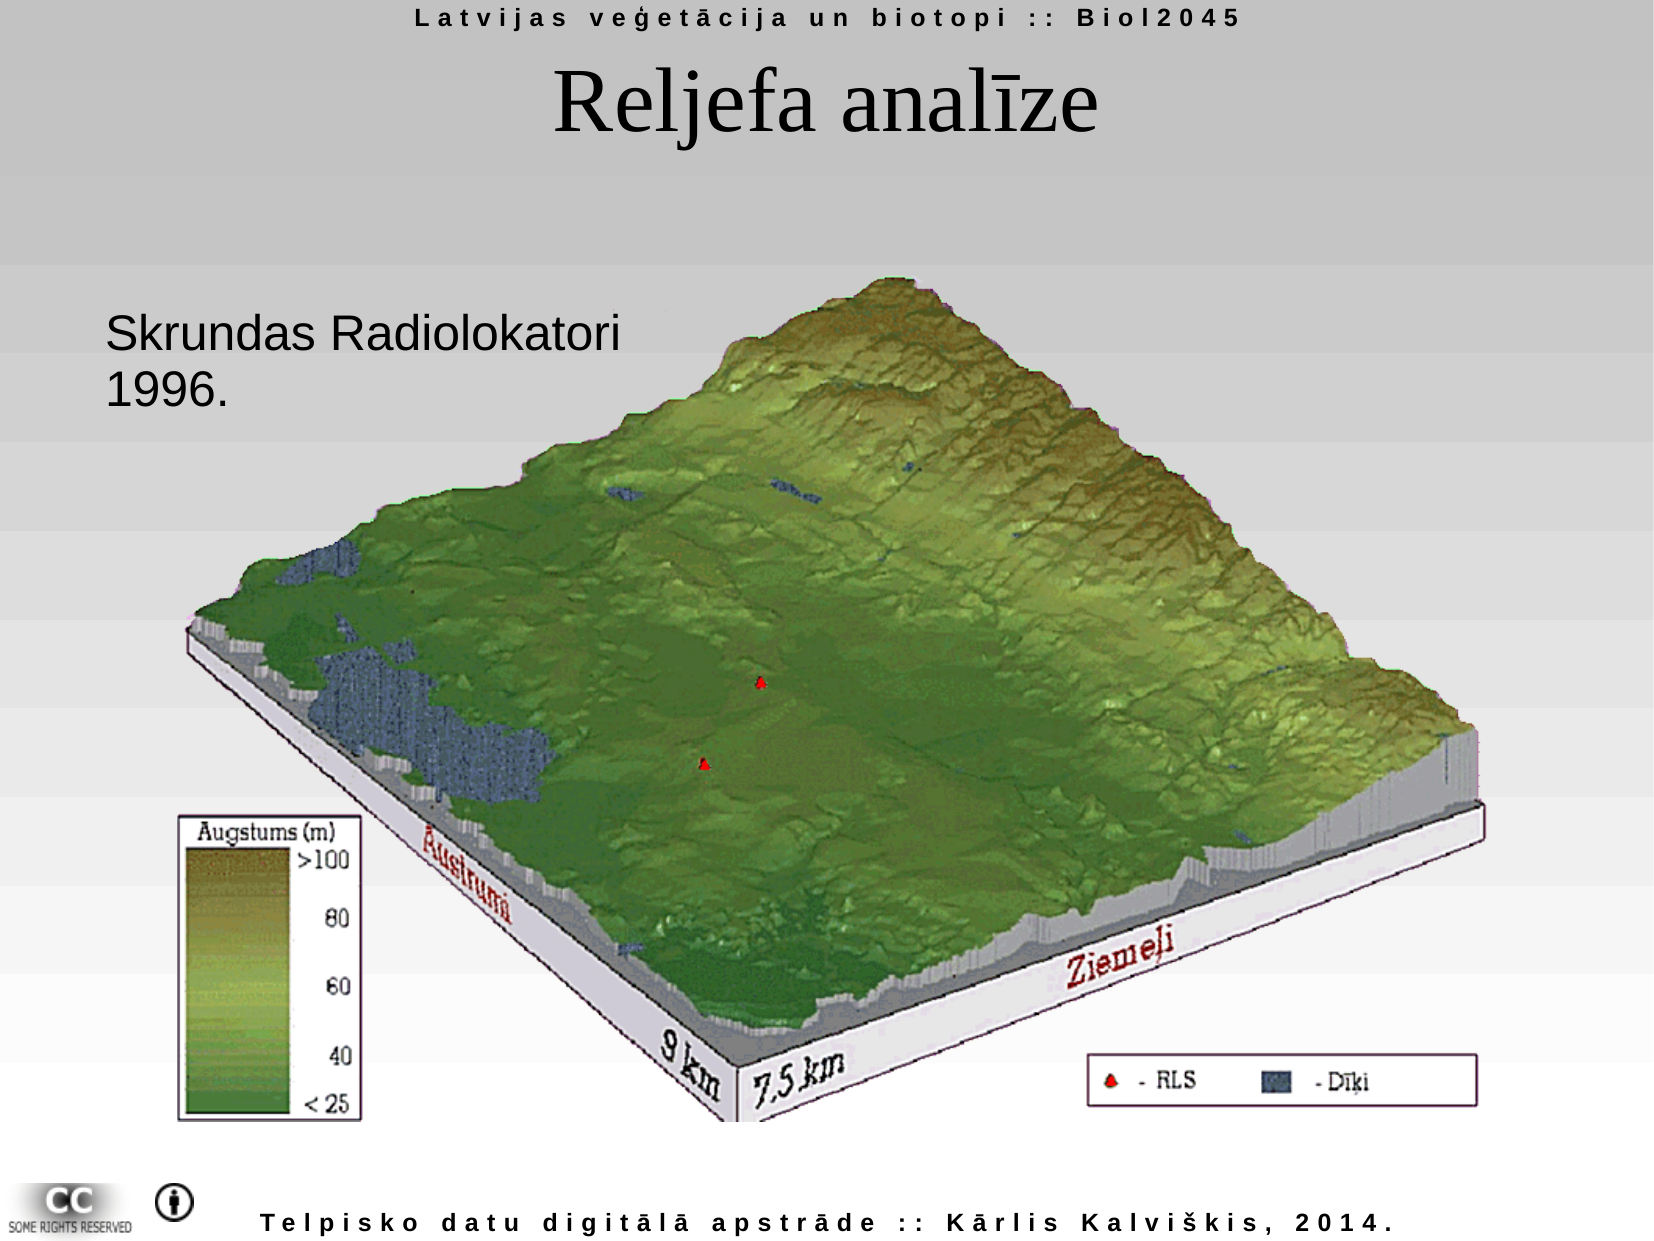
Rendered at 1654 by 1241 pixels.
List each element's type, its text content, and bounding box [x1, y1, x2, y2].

text_box Skrundas Radiolokatori 1996. [105, 305, 622, 418]
picture [0, 0, 1654, 1241]
title Reljefa analīze [29, 49, 1625, 296]
